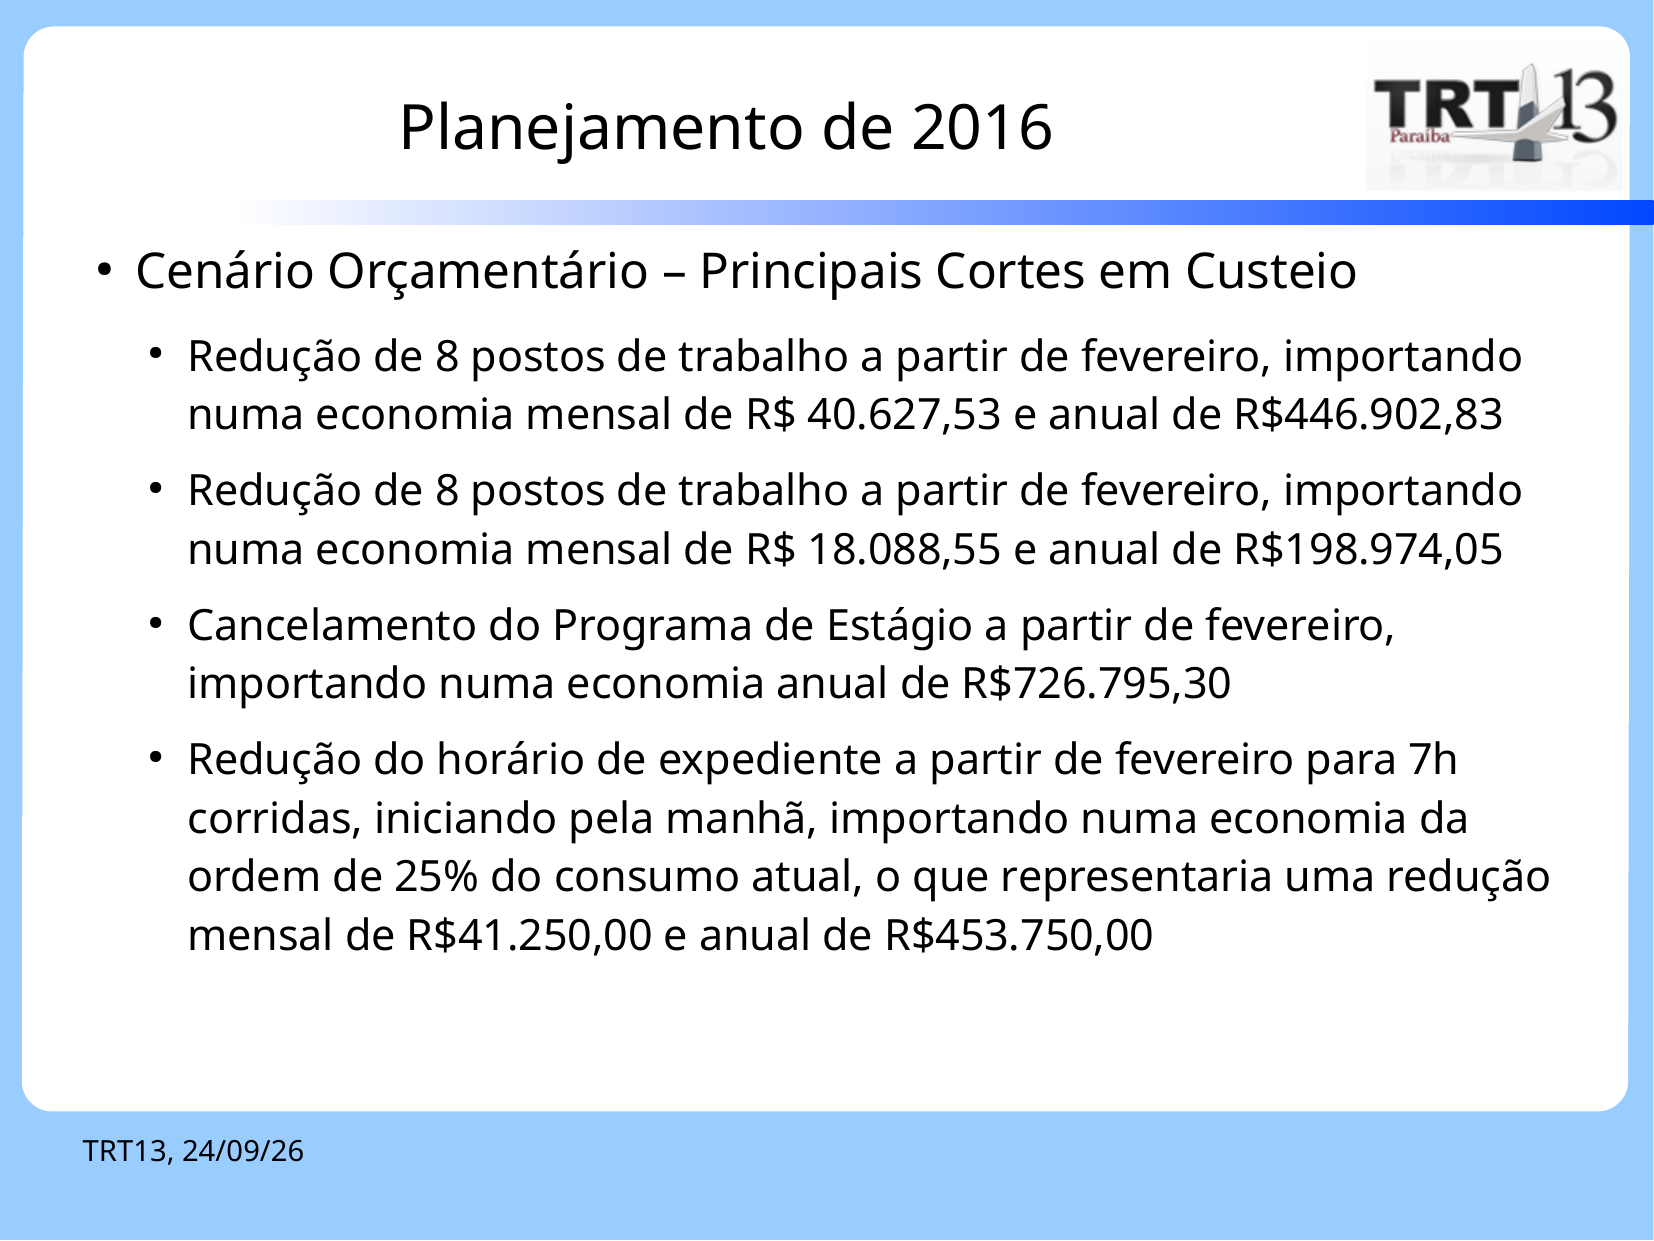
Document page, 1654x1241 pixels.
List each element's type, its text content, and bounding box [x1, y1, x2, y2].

title Planejamento de 2016 [82, 49, 1371, 201]
list Cenário Orçamentário – Principais Cortes em Custeio Redução de 8 postos de trabalho a partir de fevereiro, importando numa economia mensal de R$ 40.627,53 e anual de R$446.902,83 Redução de 8 postos de trabalho a partir de fevereiro, importando numa economia mensal de R$ 18.088,55 e anual de R$198.974,05 Cancelamento do Programa de Estágio a partir de fevereiro, importando numa economia anual de R$726.795,30 Redução do horário de expediente a partir de fevereiro para 7h corridas, iniciando pela manhã, importando numa economia da ordem de 25% do consumo atual, o que representaria uma redução mensal de R$41.250,00 e anual de R$453.750,00 [82, 236, 1571, 1055]
picture [1366, 39, 1623, 191]
